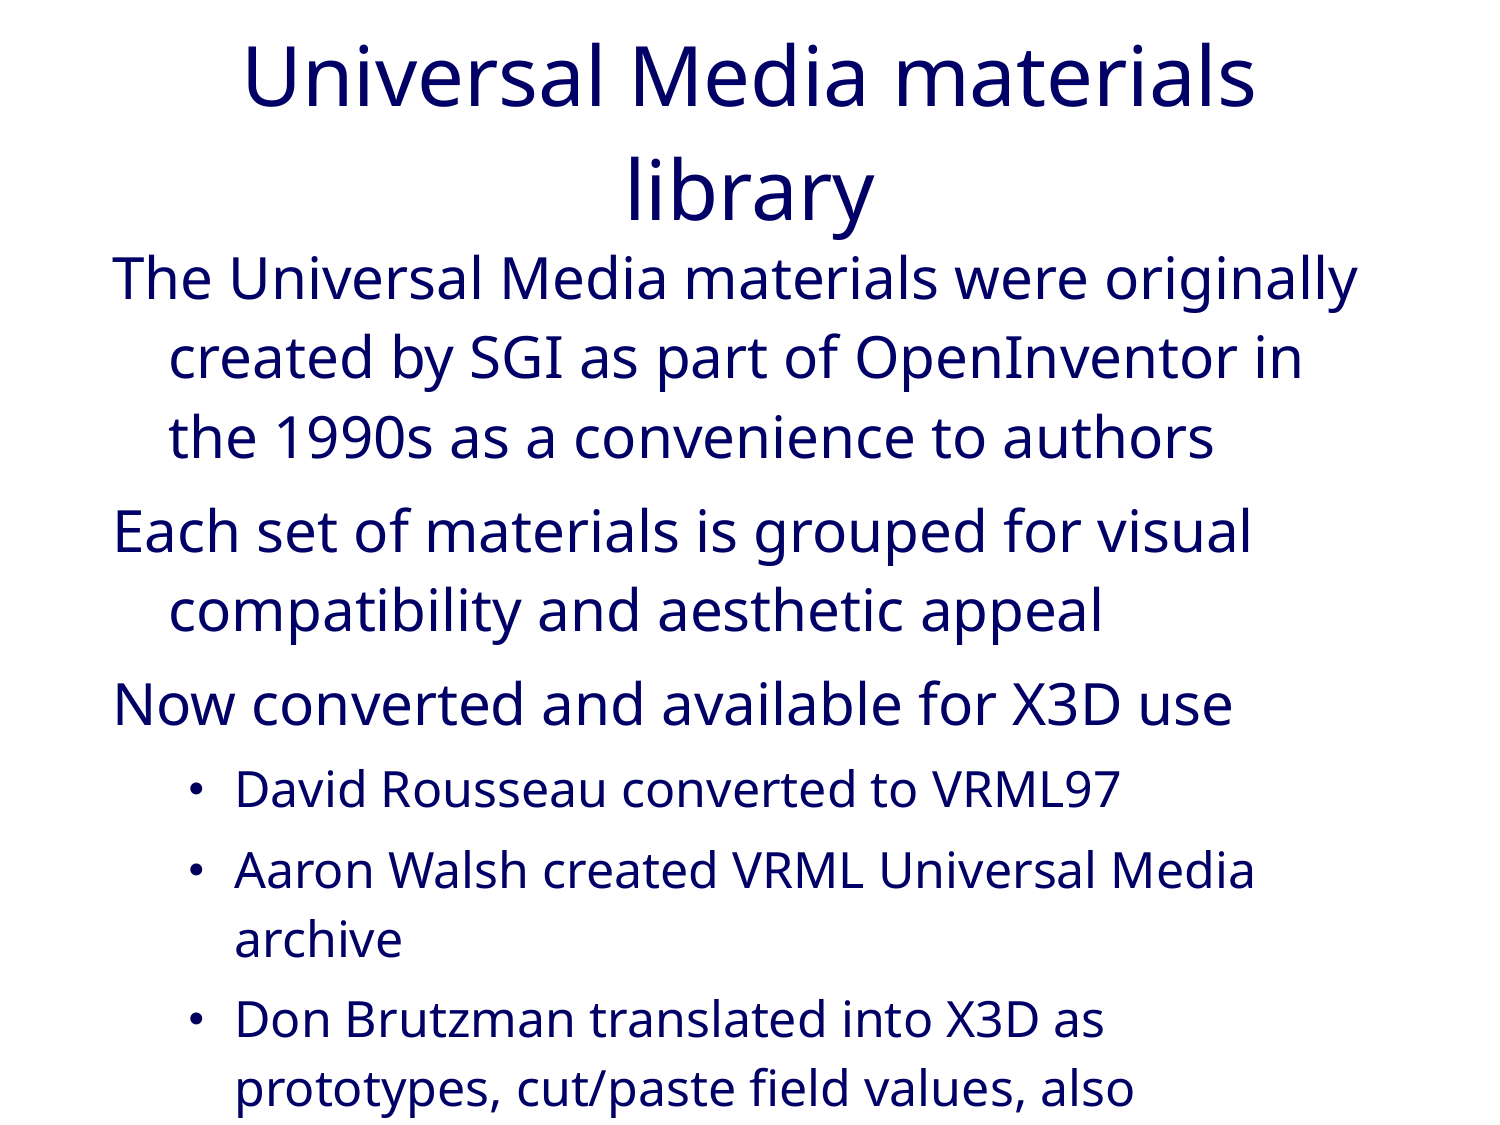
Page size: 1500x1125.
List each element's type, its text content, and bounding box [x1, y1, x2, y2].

list The Universal Media materials were originally created by SGI as part of OpenInventor in the 1990s as a convenience to authors Each set of materials is grouped for visual compatibility and aesthetic appeal Now converted and available for X3D use David Rousseau converted to VRML97 Aaron Walsh created VRML Universal Media archive Don Brutzman translated into X3D as prototypes, cut/paste field values, also embedded in X3D-Edit http://www.web3d.org/x3d/content/examples/Basic/UniversalMediaMaterials [112, 237, 1388, 1020]
title Universal Media materials library [112, 37, 1388, 226]
